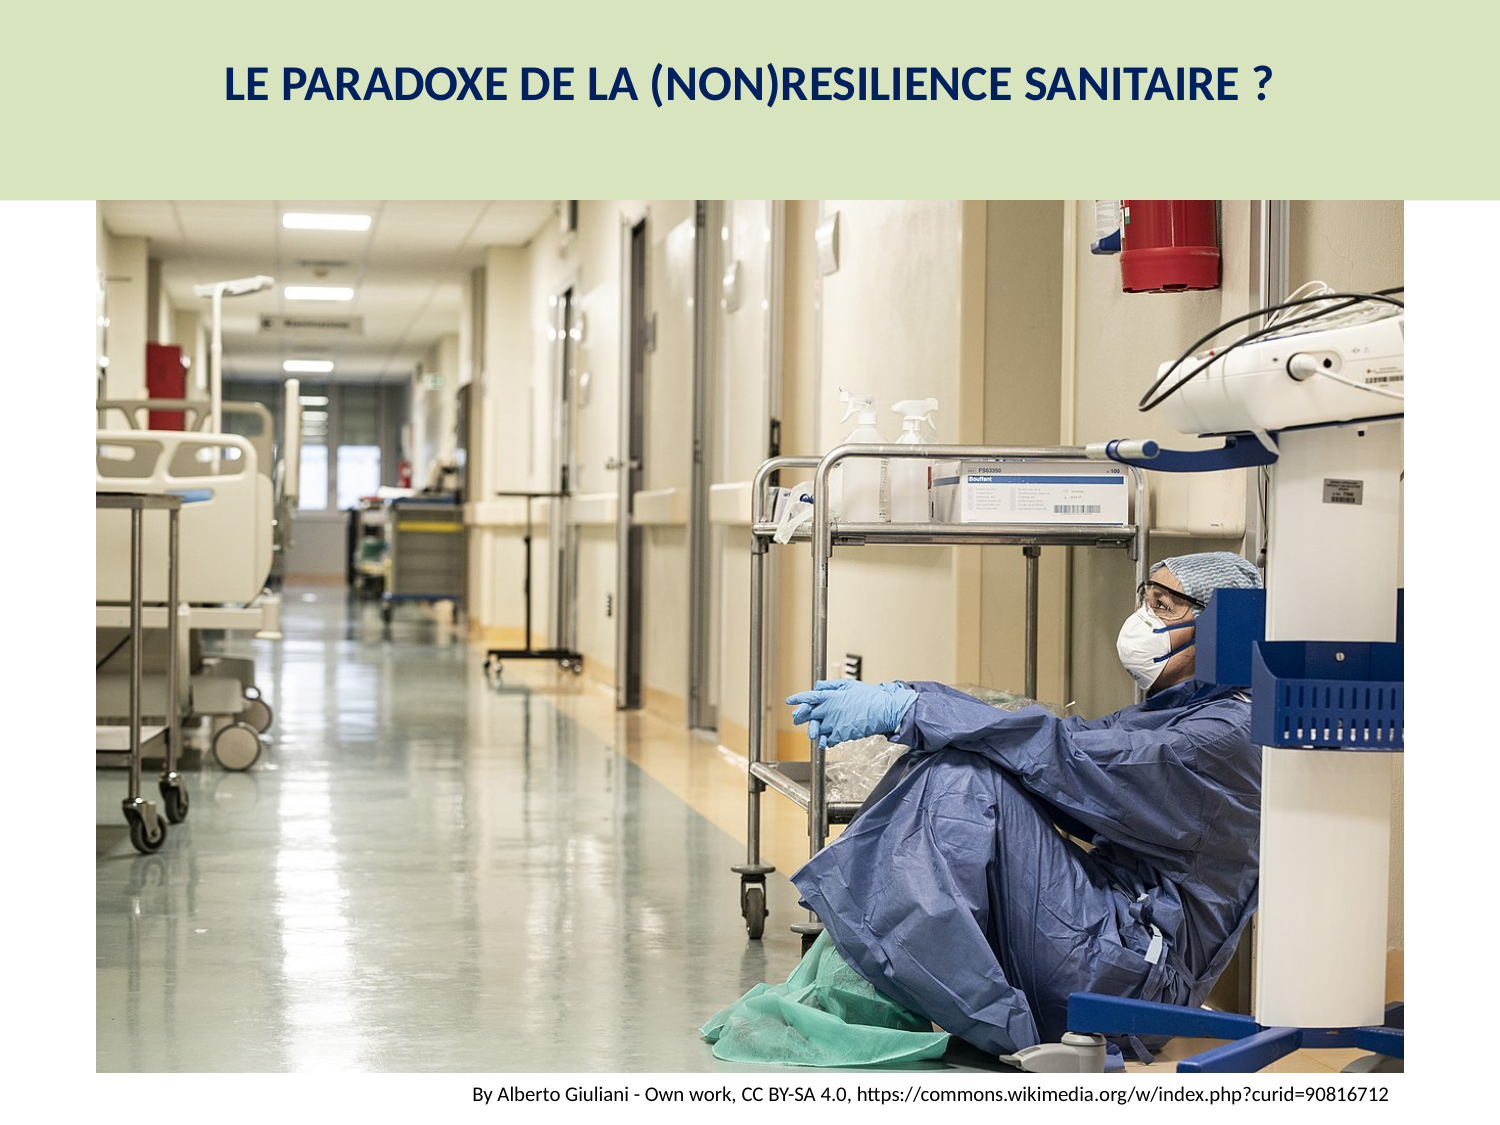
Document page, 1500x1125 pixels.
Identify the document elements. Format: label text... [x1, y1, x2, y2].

title LE PARADOXE DE LA (NON)RESILIENCE SANITAIRE ? [0, 0, 1500, 201]
text_box By Alberto Giuliani - Own work, CC BY-SA 4.0, https://commons.wikimedia.org/w/index.php?curid=90816712 [457, 1073, 1500, 1113]
picture [96, 200, 1404, 1074]
